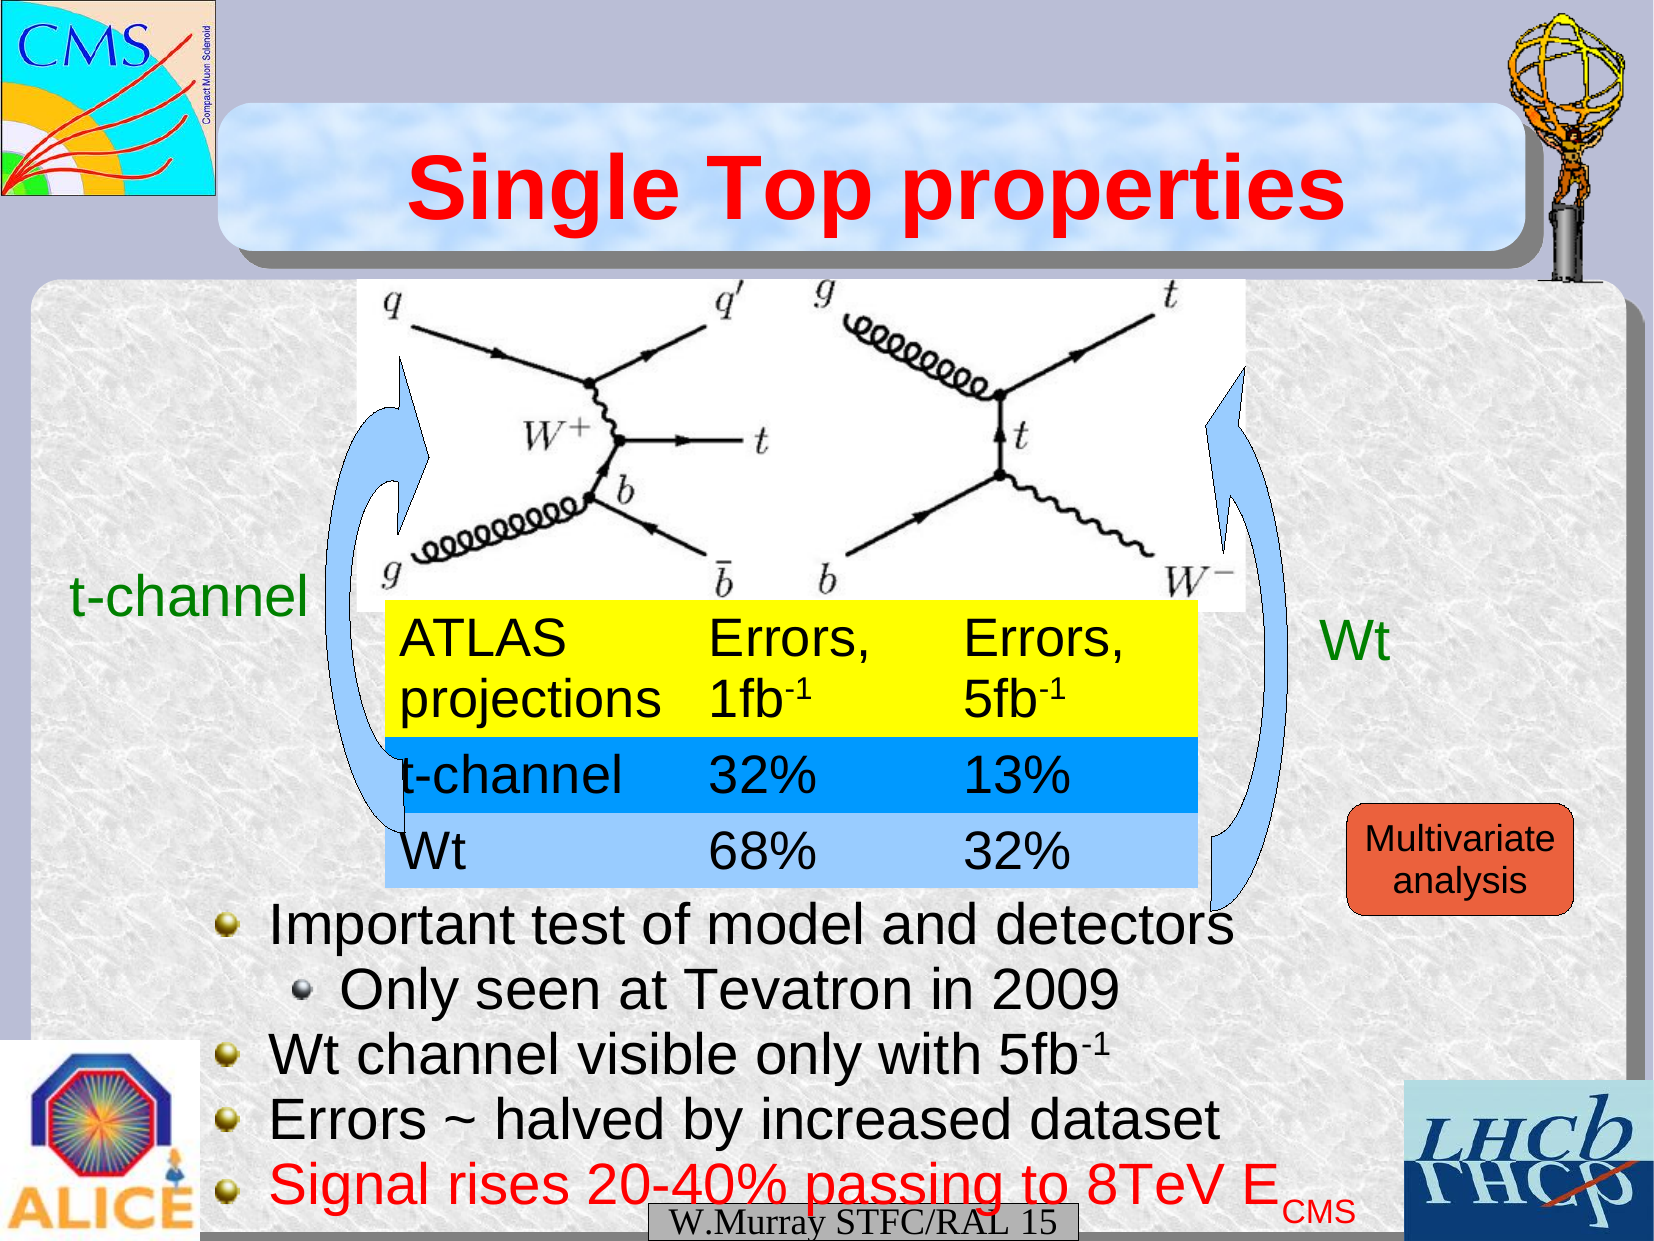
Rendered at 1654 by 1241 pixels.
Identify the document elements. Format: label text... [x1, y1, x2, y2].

picture [0, 0, 216, 196]
table_header Errors, 5fb-1 [948, 600, 1198, 737]
table_header Errors, 1fb-1 [694, 600, 948, 737]
table_cell 32% [948, 813, 1198, 888]
text_box Multivariate analysis [1346, 803, 1574, 916]
list Important test of model and detectors Only seen at Tevatron in 2009 Wt channel visible only with 5fb-1 Errors ~ halved by increased dataset Signal rises 20-40% passing to 8TeV ECMS [198, 891, 1386, 1232]
text_box [1205, 366, 1288, 912]
text_box t-channel [55, 556, 337, 637]
table_cell 68% [694, 813, 948, 888]
table_header ATLAS projections [385, 600, 694, 737]
picture [0, 0, 1654, 1241]
title Single Top properties [244, 112, 1512, 263]
table_cell Wt [385, 813, 694, 888]
text_box Wt [1305, 600, 1587, 681]
table_cell 13% [948, 737, 1198, 813]
table_cell 32% [694, 737, 948, 813]
table_cell t-channel [385, 737, 694, 813]
text_box [326, 356, 430, 833]
